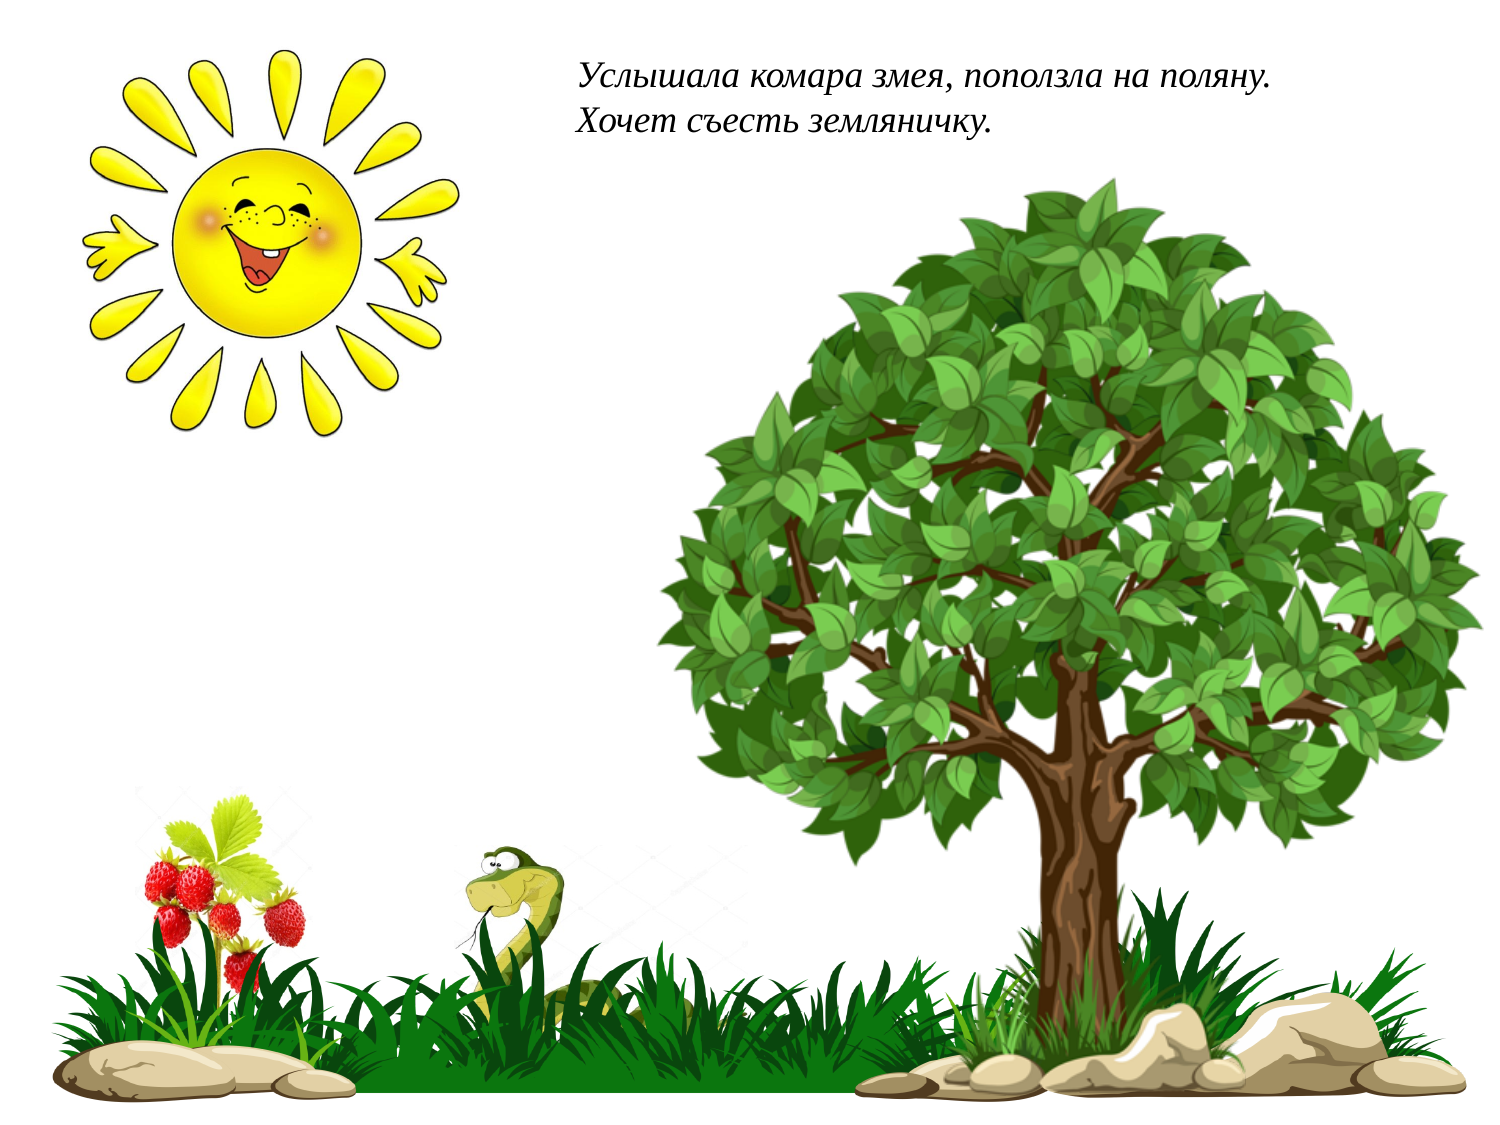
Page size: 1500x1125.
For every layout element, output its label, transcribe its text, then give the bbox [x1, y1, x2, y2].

picture [29, 160, 1500, 1106]
text_box Услышала комара змея, поползла на поляну. Хочет съесть земляничку. [561, 43, 1394, 148]
picture [64, 42, 467, 445]
